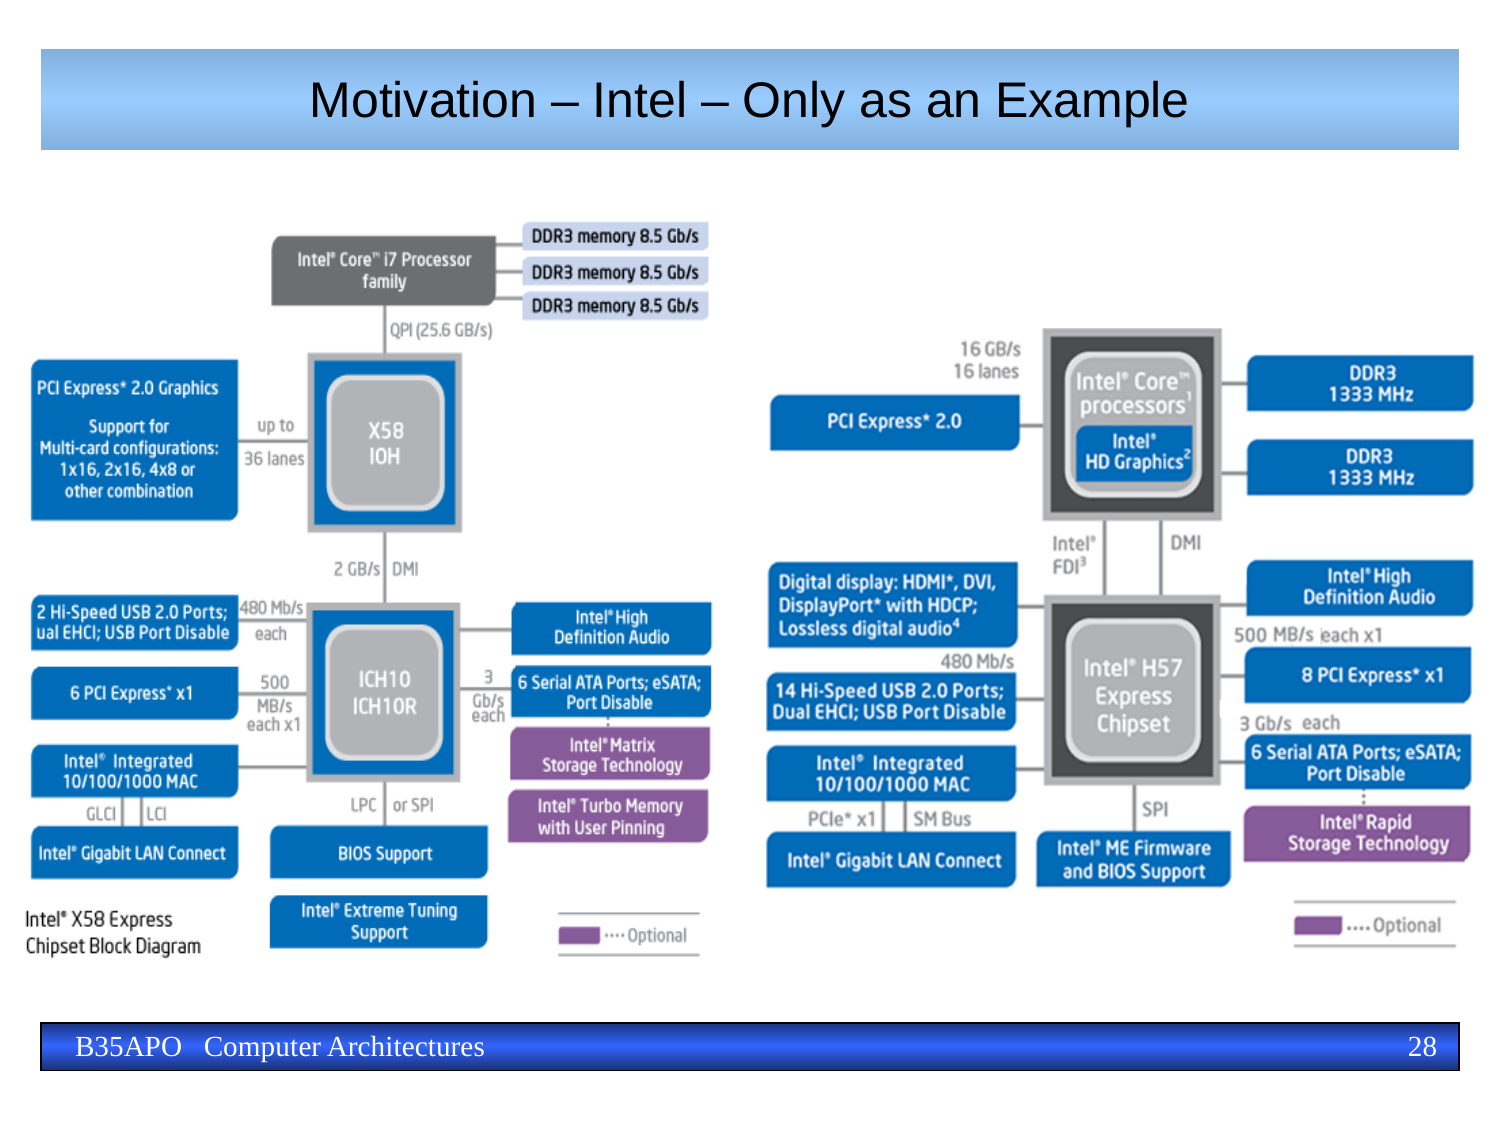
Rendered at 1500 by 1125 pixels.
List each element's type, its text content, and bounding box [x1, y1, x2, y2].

picture [23, 210, 714, 966]
title Motivation – Intel – Only as an Example [41, 49, 1459, 150]
picture [761, 328, 1477, 953]
